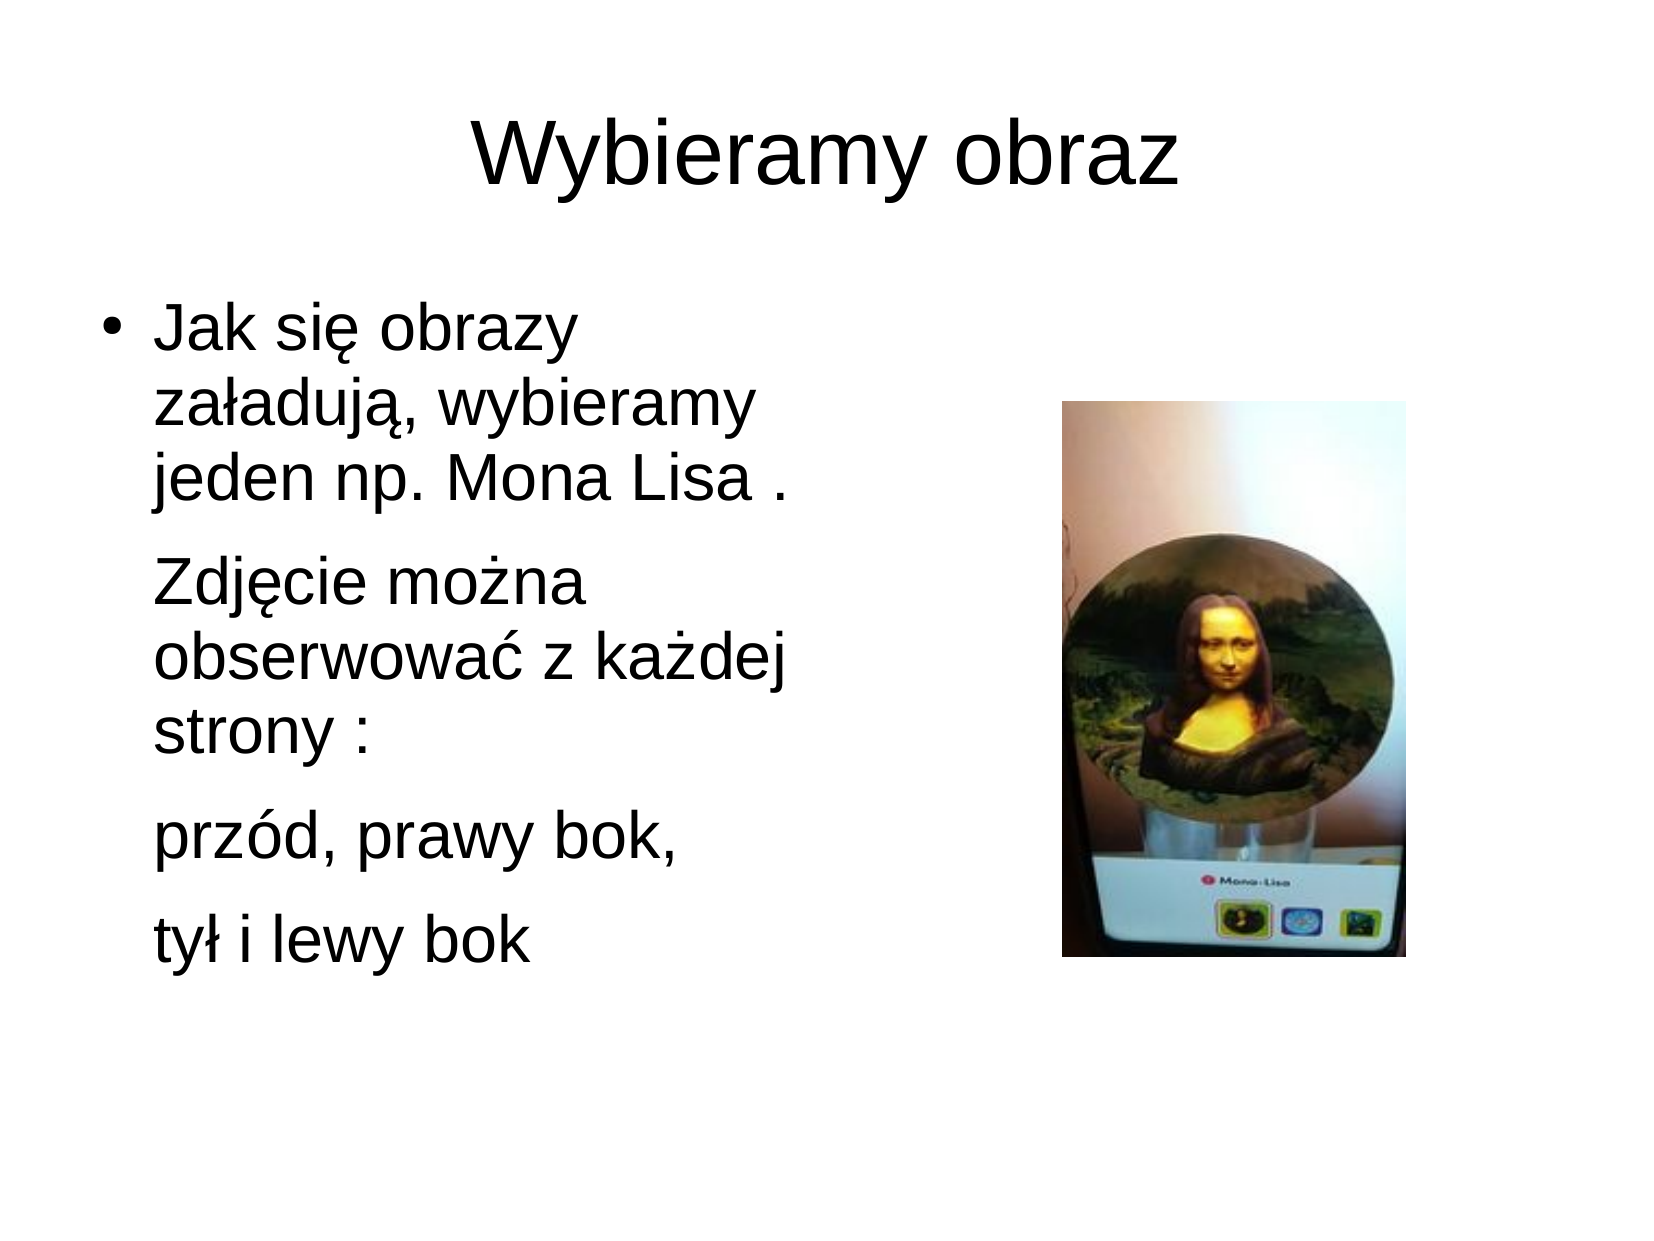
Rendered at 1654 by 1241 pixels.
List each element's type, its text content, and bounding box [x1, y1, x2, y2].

picture [1062, 401, 1406, 957]
title Wybieramy obraz [82, 49, 1571, 257]
list Jak się obrazy załadują, wybieramy jeden np. Mona Lisa . Zdjęcie można obserwować z każdej strony : przód, prawy bok, tył i lewy bok [82, 290, 809, 1109]
